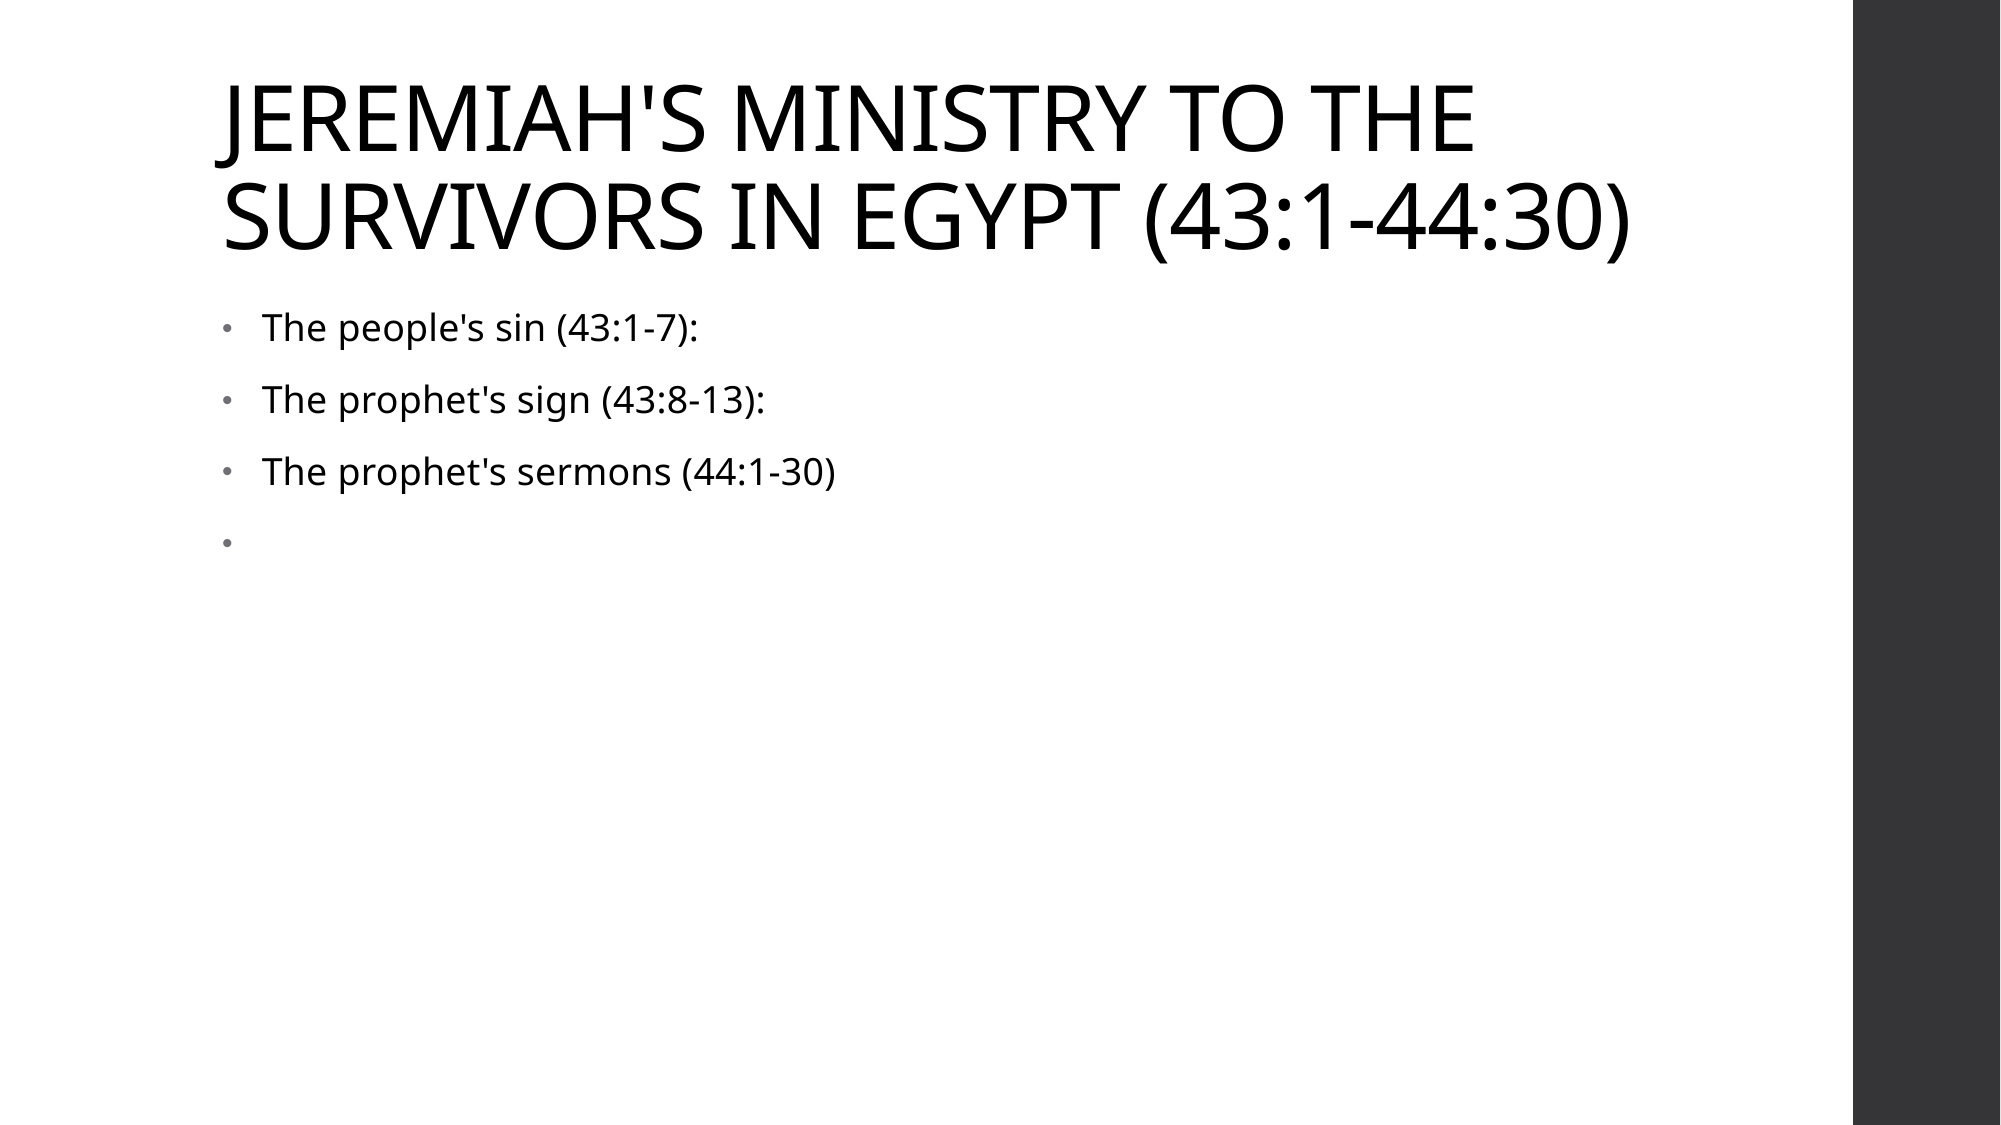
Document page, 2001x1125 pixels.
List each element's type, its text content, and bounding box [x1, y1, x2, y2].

title JEREMIAH'S MINISTRY TO THE SURVIVORS IN EGYPT (43:1-44:30) [206, 60, 1797, 278]
list The people's sin (43:1-7): The prophet's sign (43:8-13): The prophet's sermons (44:1-30) [206, 299, 1617, 1014]
